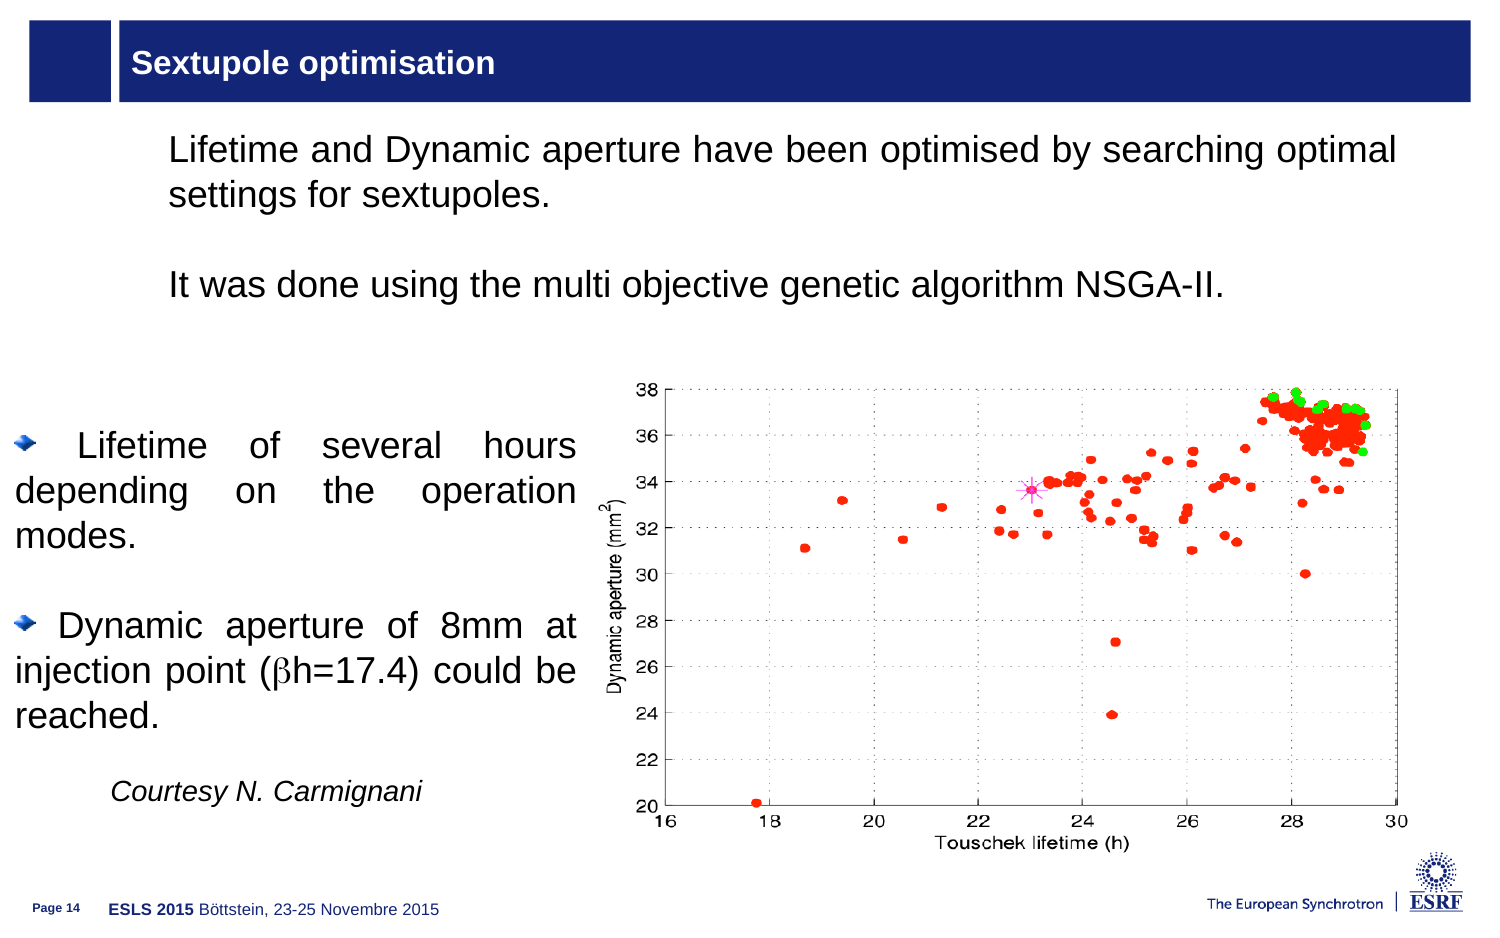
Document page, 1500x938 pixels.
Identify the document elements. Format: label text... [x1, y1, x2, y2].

text_box ESLS 2015 Böttstein, 23-25 Novembre 2015 [108, 889, 1113, 920]
text_box Courtesy N. Carmignani [95, 765, 438, 815]
picture [578, 354, 1500, 938]
text_box Lifetime of several hours depending on the operation modes. Dynamic aperture of 8mm at injection point (h=17.4) could be reached. [0, 413, 615, 789]
text_box Page <numéro> [32, 886, 101, 916]
title Sextupole optimisation [119, 20, 1471, 103]
text_box Lifetime and Dynamic aperture have been optimised by searching optimal settings for sextupoles. It was done using the multi objective genetic algorithm NSGA-II. [153, 118, 1430, 402]
